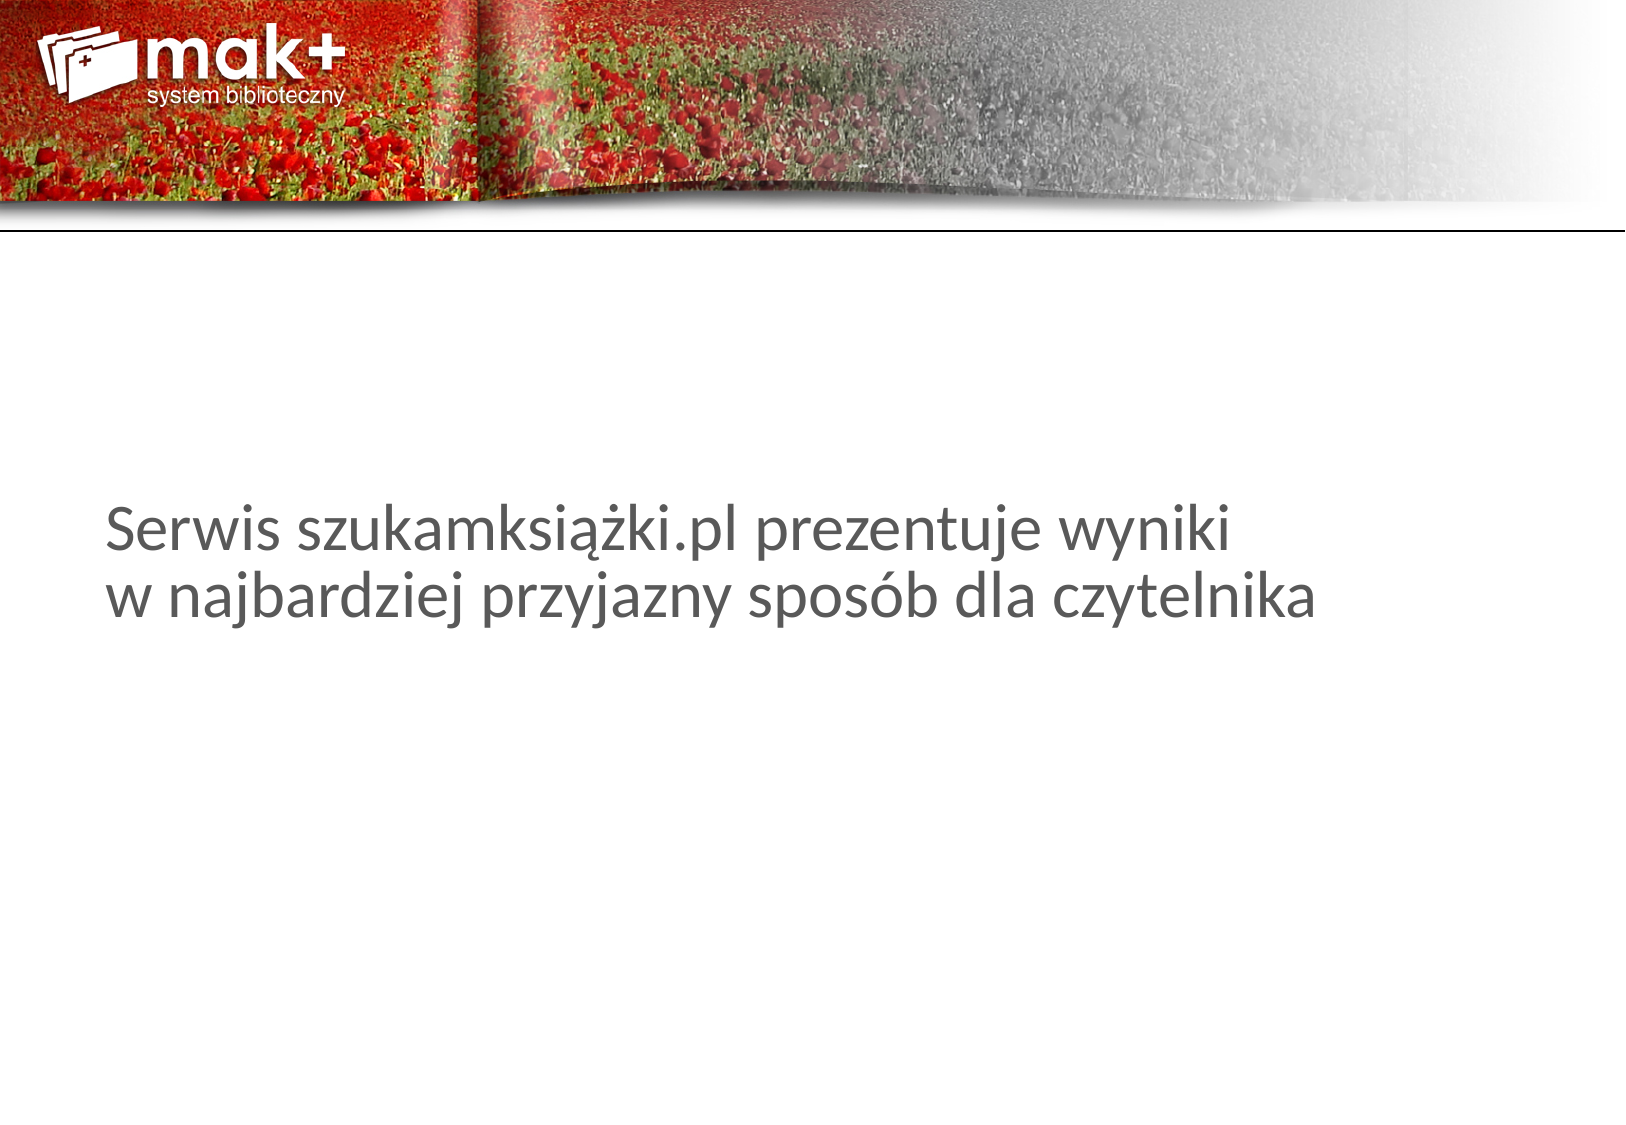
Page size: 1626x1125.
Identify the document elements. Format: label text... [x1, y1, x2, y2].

text_box Serwis szukamksiążki.pl prezentuje wyniki w najbardziej przyjazny sposób dla czytelnika [90, 492, 1537, 670]
picture [0, 0, 1625, 231]
